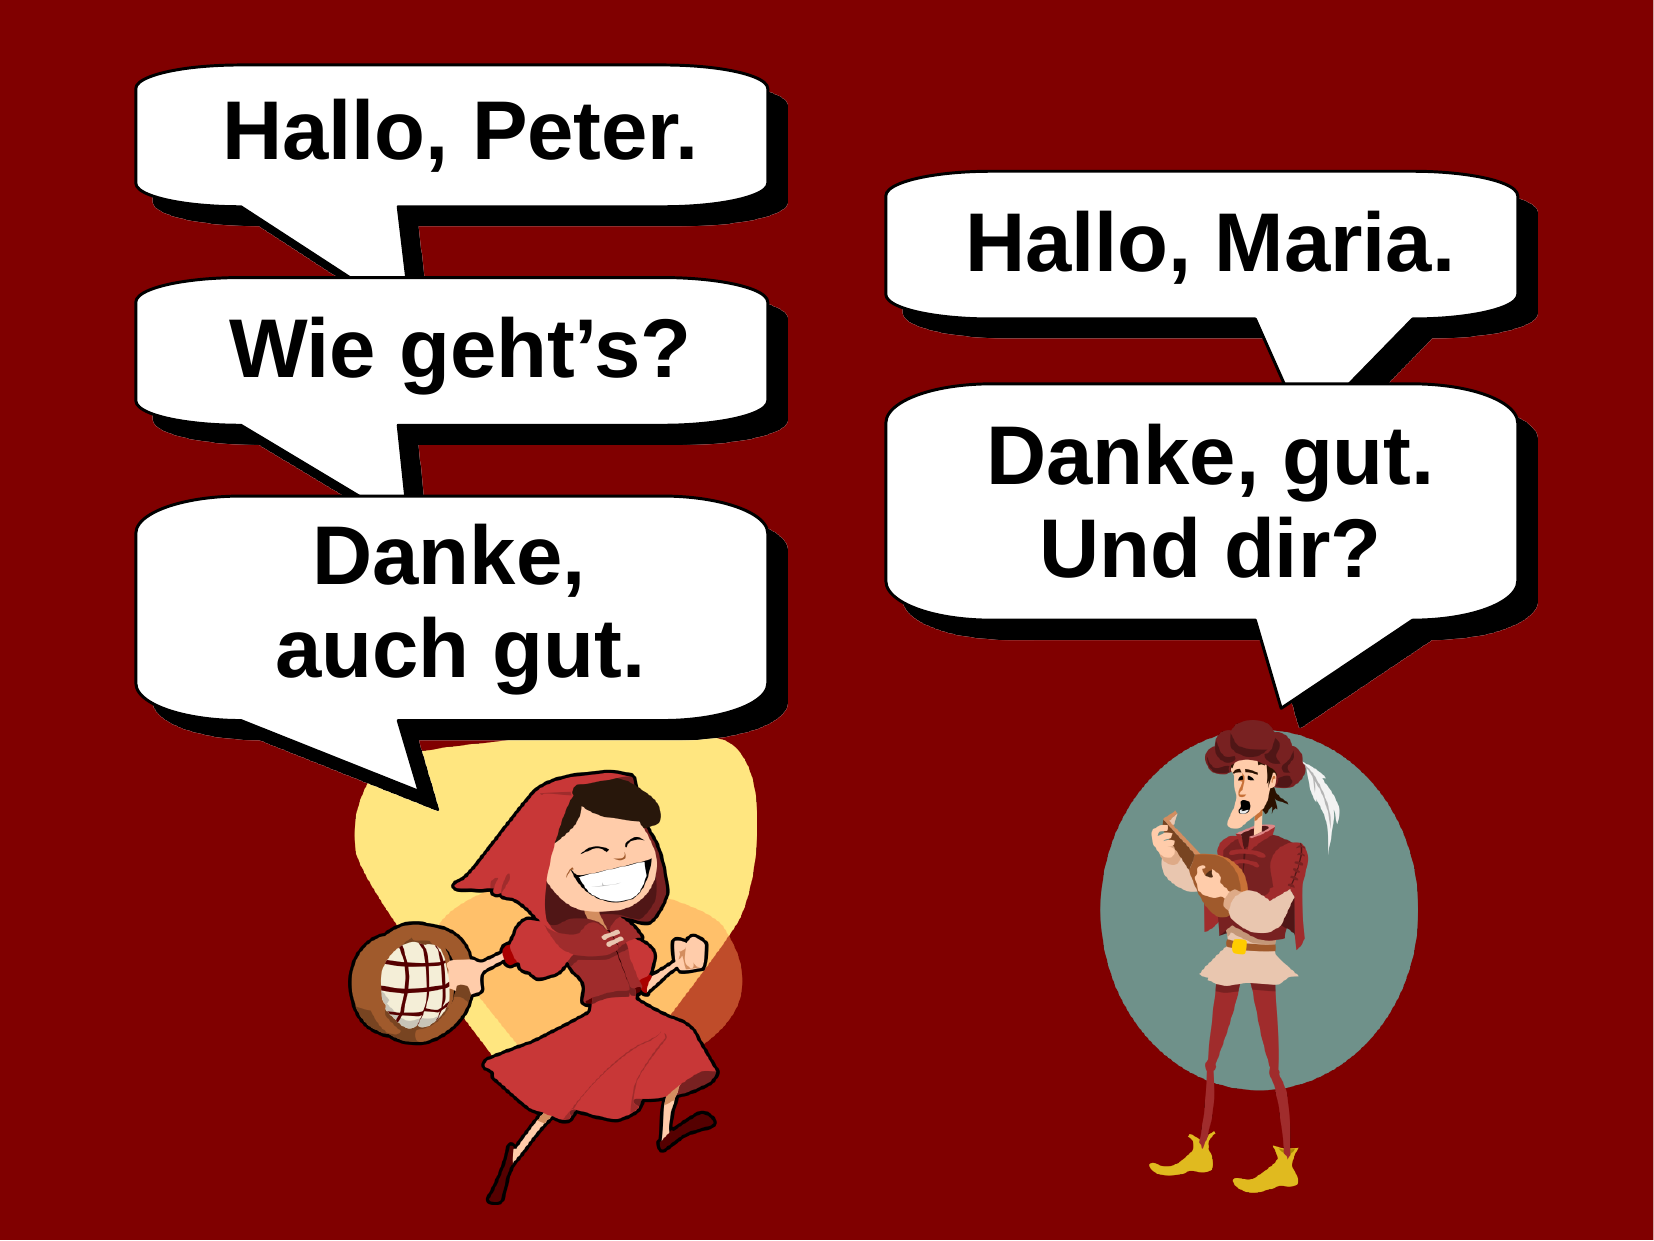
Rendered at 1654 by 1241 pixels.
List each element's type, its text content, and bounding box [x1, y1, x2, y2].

text_box [1257, 626, 1404, 709]
text_box [885, 171, 1513, 308]
picture [348, 732, 757, 1205]
text_box Danke, auch gut. [153, 501, 768, 727]
text_box [135, 64, 764, 415]
text_box [904, 313, 1500, 401]
text_box Hallo, Maria. [903, 188, 1518, 313]
text_box [885, 401, 903, 603]
picture [1100, 720, 1418, 1193]
text_box Danke, gut. Und dir? [903, 401, 1518, 626]
text_box [135, 512, 153, 704]
text_box [188, 432, 715, 501]
text_box [257, 727, 420, 792]
text_box Wie geht’s? [153, 295, 768, 432]
text_box Hallo, Peter. [153, 76, 768, 195]
